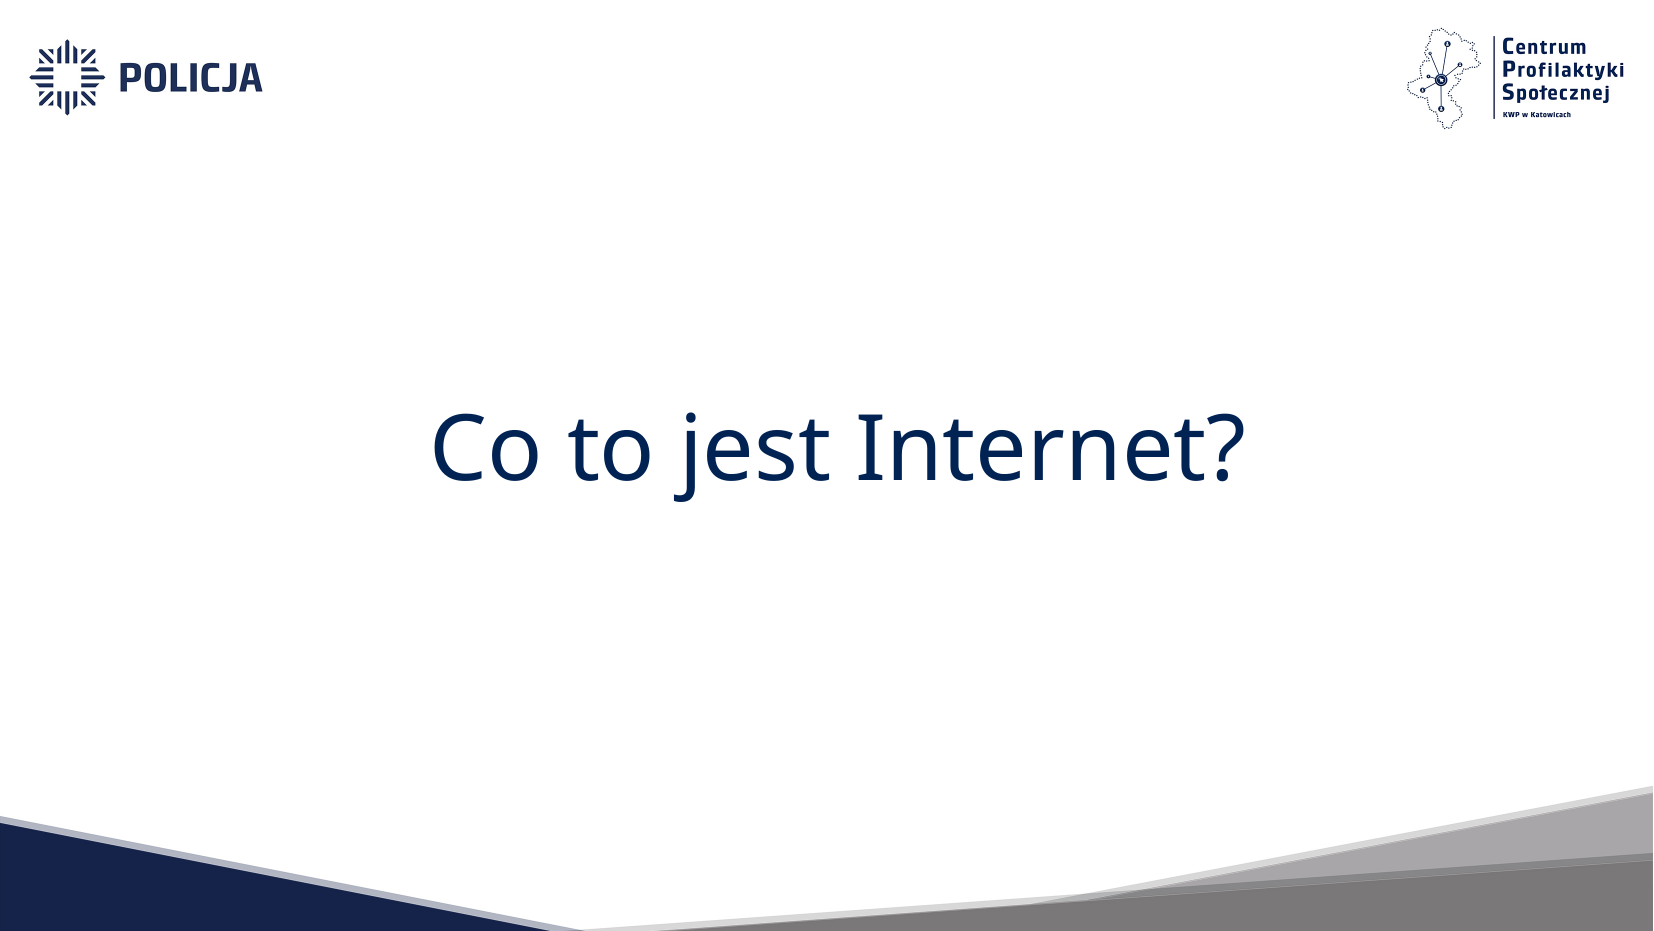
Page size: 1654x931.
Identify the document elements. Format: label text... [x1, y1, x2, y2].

text_box Co to jest Internet? [70, 290, 1571, 597]
picture [0, 7, 1653, 931]
